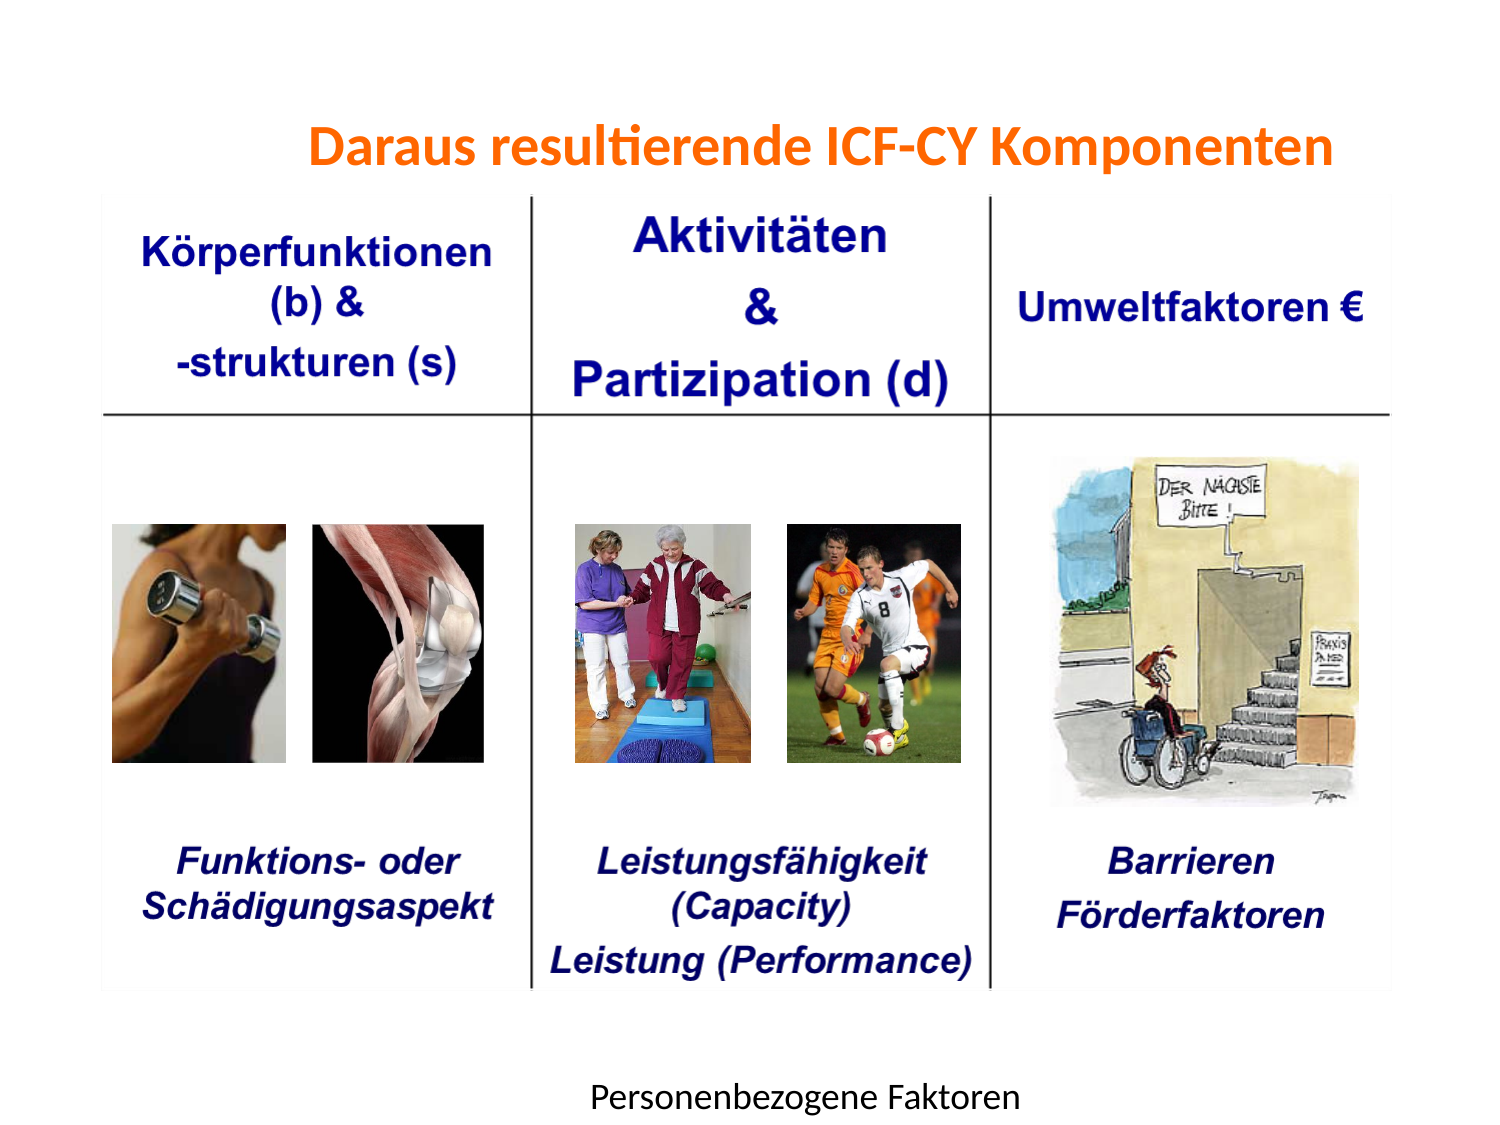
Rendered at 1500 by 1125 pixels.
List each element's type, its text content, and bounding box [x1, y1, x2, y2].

text_box Personenbezogene Faktoren [575, 1064, 1042, 1125]
picture [82, 188, 1401, 1006]
list Daraus resultierende ICF-CY Komponenten [237, 99, 1463, 1051]
